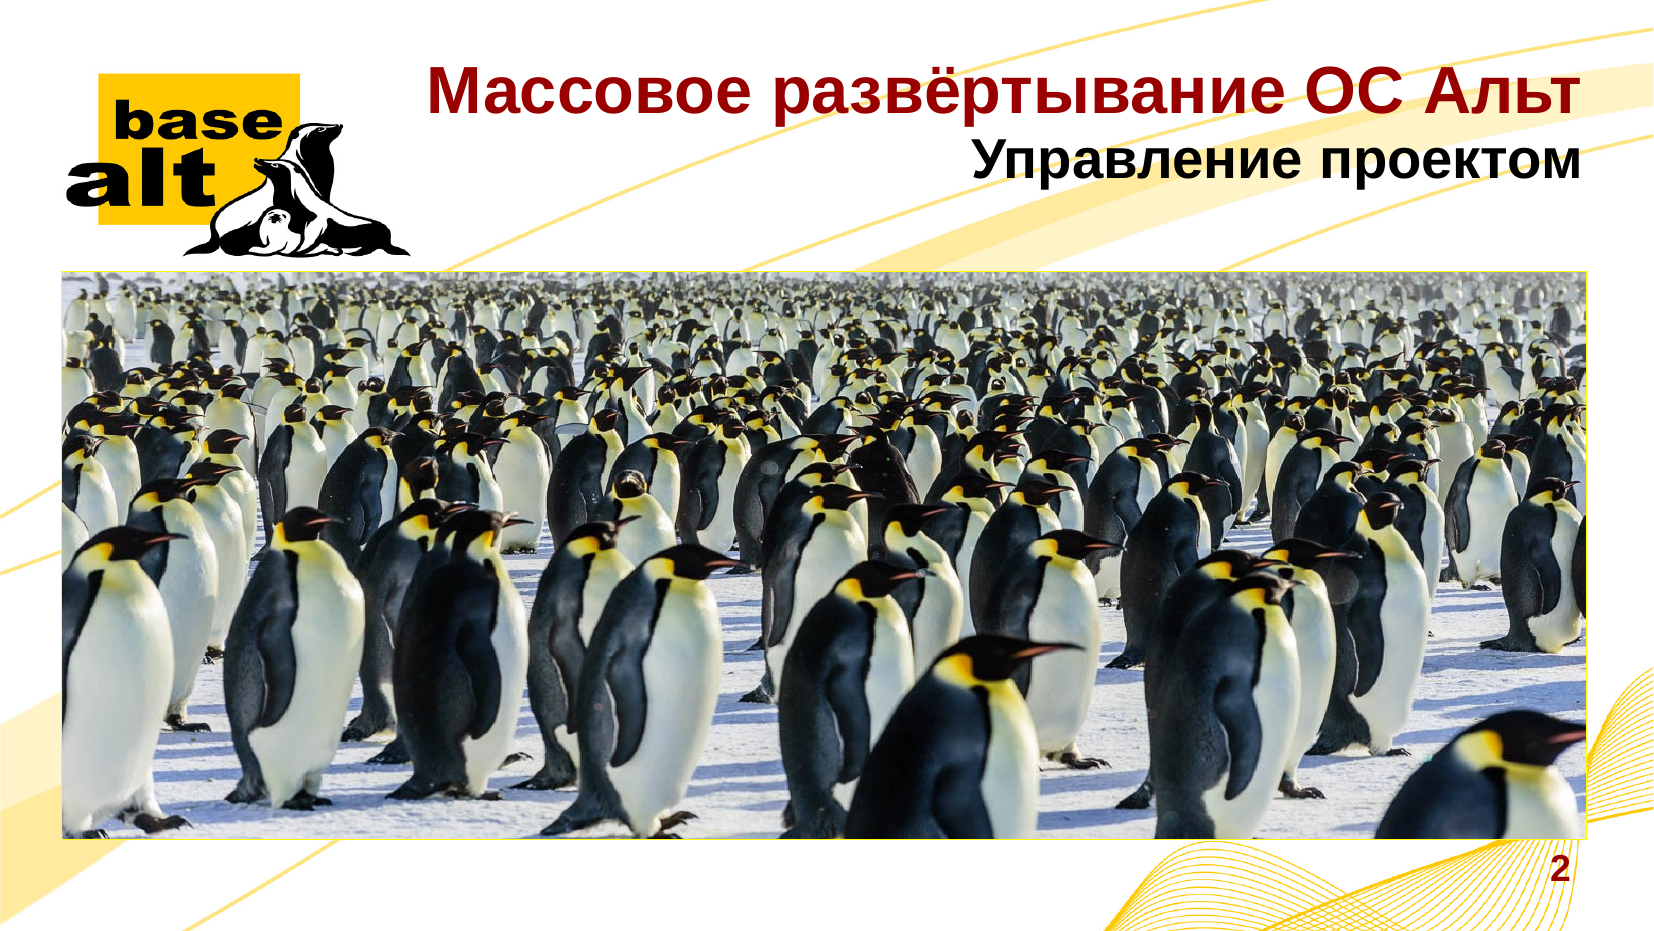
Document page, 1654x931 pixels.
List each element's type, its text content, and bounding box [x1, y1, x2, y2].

title Массовое развёртывание ОС Альт Управление проектом [372, 39, 1583, 204]
picture [0, 0, 1654, 931]
